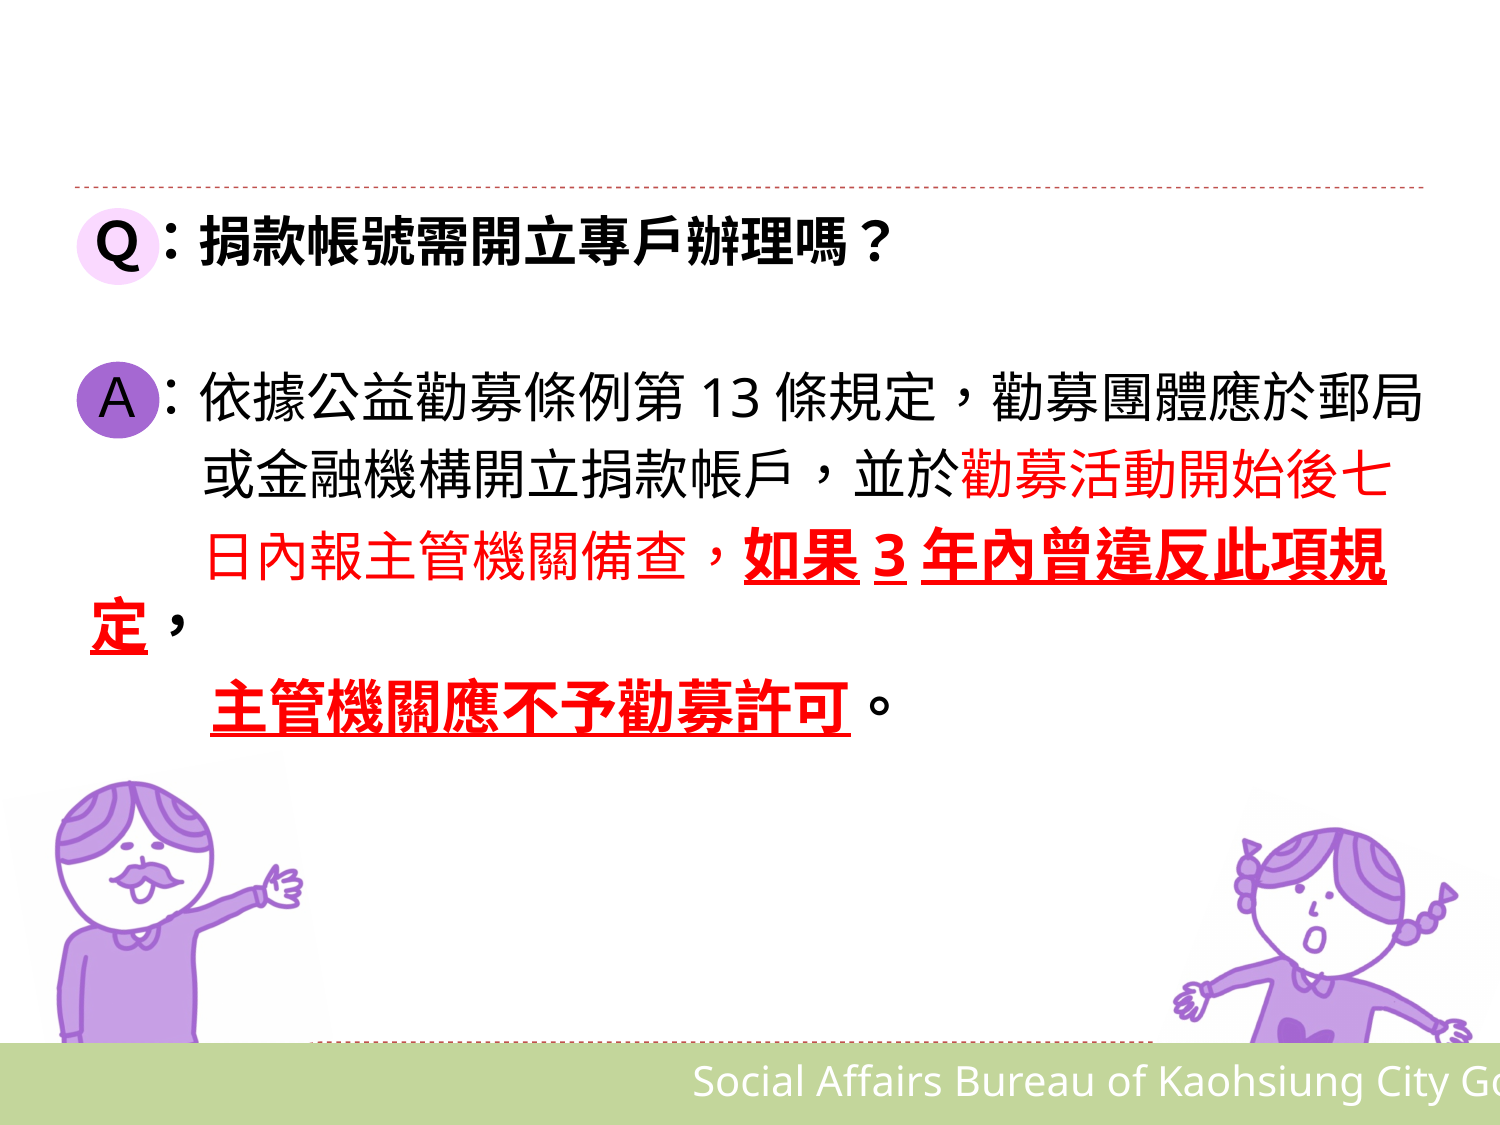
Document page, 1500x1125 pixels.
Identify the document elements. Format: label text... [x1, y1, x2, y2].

picture [1155, 786, 1500, 1043]
text_box Social Affairs Bureau of Kaohsiung City Government [0, 1043, 1500, 1125]
picture [2, 750, 333, 1043]
list Ｑ：捐款帳號需開立專戶辦理嗎？ Ａ：依據公益勸募條例第13條規定，勸募團體應於郵局 或金融機構開立捐款帳戶，並於勸募活動開始後七 日內報主管機關備查，如果3年內曾違反此項規定， 主管機關應不予勸募許可。 [75, 200, 1459, 1011]
